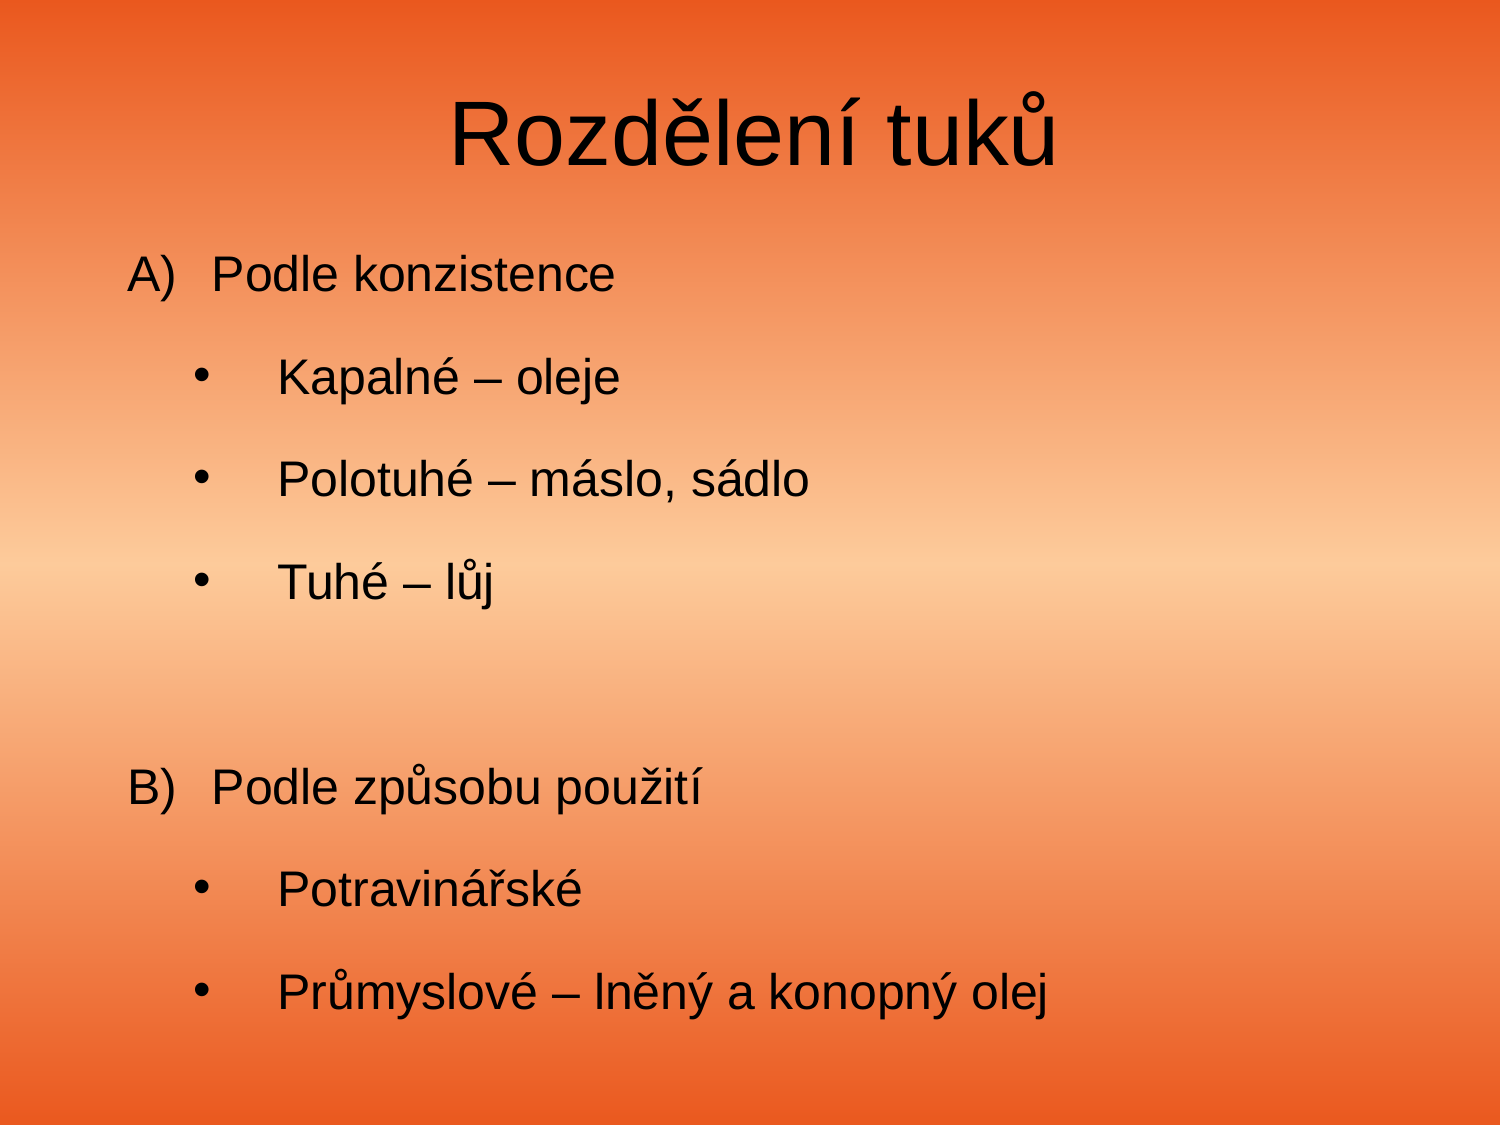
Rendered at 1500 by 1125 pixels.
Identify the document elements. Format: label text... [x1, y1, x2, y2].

title Rozdělení tuků [117, 46, 1393, 212]
list Podle konzistence Kapalné – oleje Polotuhé – máslo, sádlo Tuhé – lůj B) Podle způsobu použití Potravinářské Průmyslové – lněný a konopný olej [112, 234, 1388, 1100]
